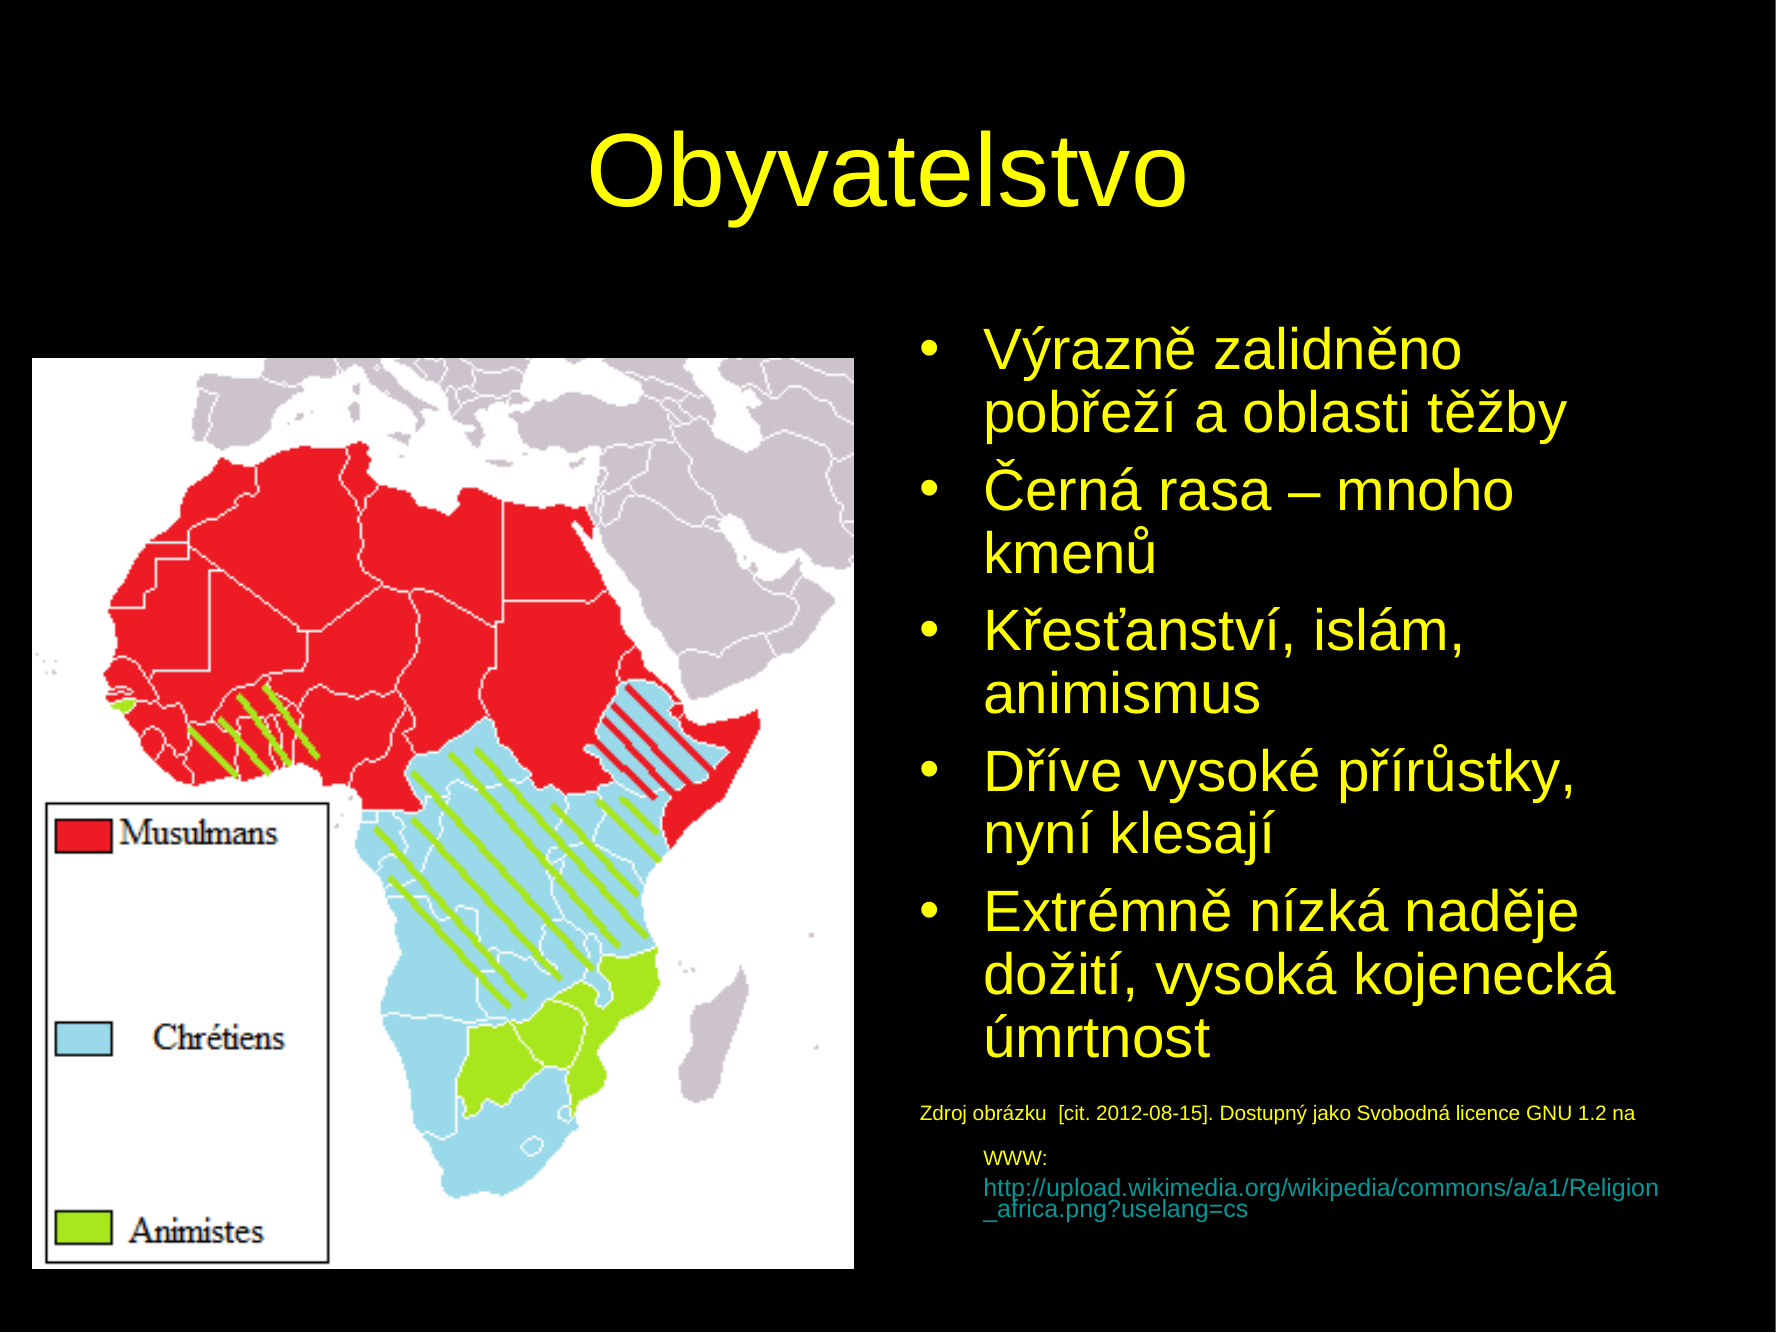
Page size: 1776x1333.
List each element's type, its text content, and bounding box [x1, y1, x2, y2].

title Obyvatelstvo [88, 53, 1688, 276]
list Výrazně zalidněno pobřeží a oblasti těžby Černá rasa – mnoho kmenů Křesťanství, islám, animismus Dříve vysoké přírůstky, nyní klesají Extrémně nízká naděje dožití, vysoká kojenecká úmrtnost Zdroj obrázku [cit. 2012-08-15]. Dostupný jako Svobodná licence GNU 1.2 na WWW: : http://upload.wikimedia.org/wikipedia/commons/a/a1/Religion_africa.png?uselang=cs [902, 310, 1692, 1333]
picture [32, 358, 854, 1269]
